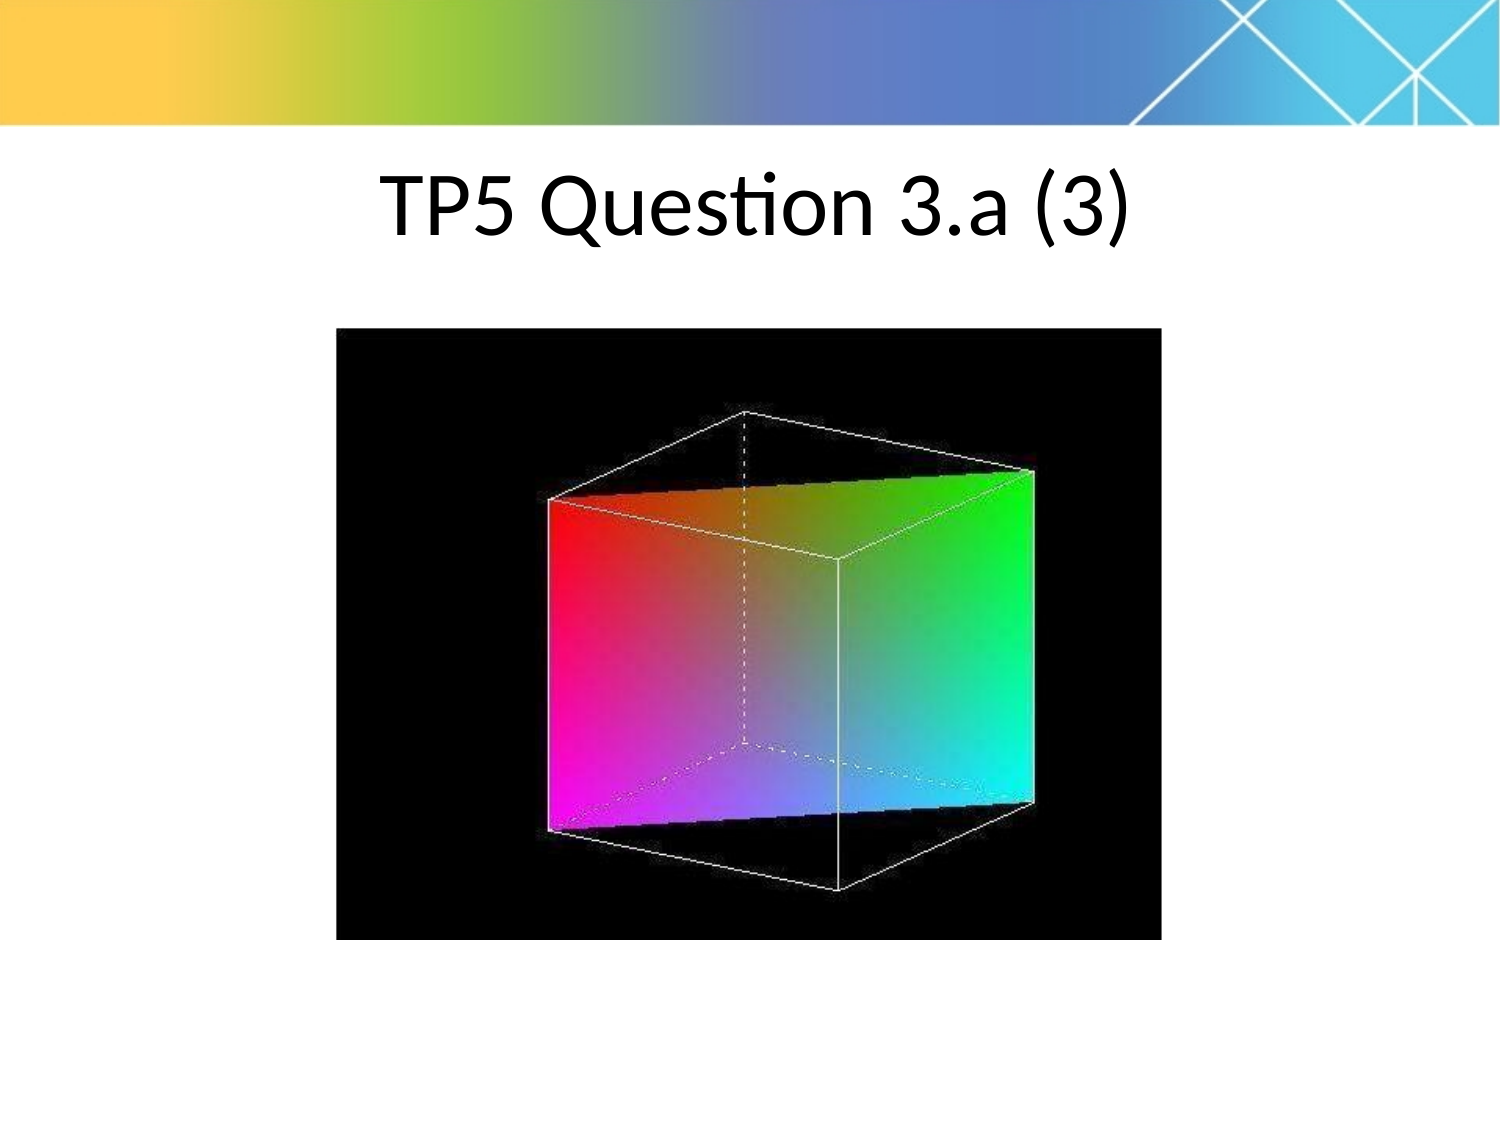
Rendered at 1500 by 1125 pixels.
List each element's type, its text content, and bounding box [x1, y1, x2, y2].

title TP5 Question 3.a (3) [82, 105, 1433, 293]
picture [0, 0, 1500, 127]
text_box [335, 327, 1165, 940]
